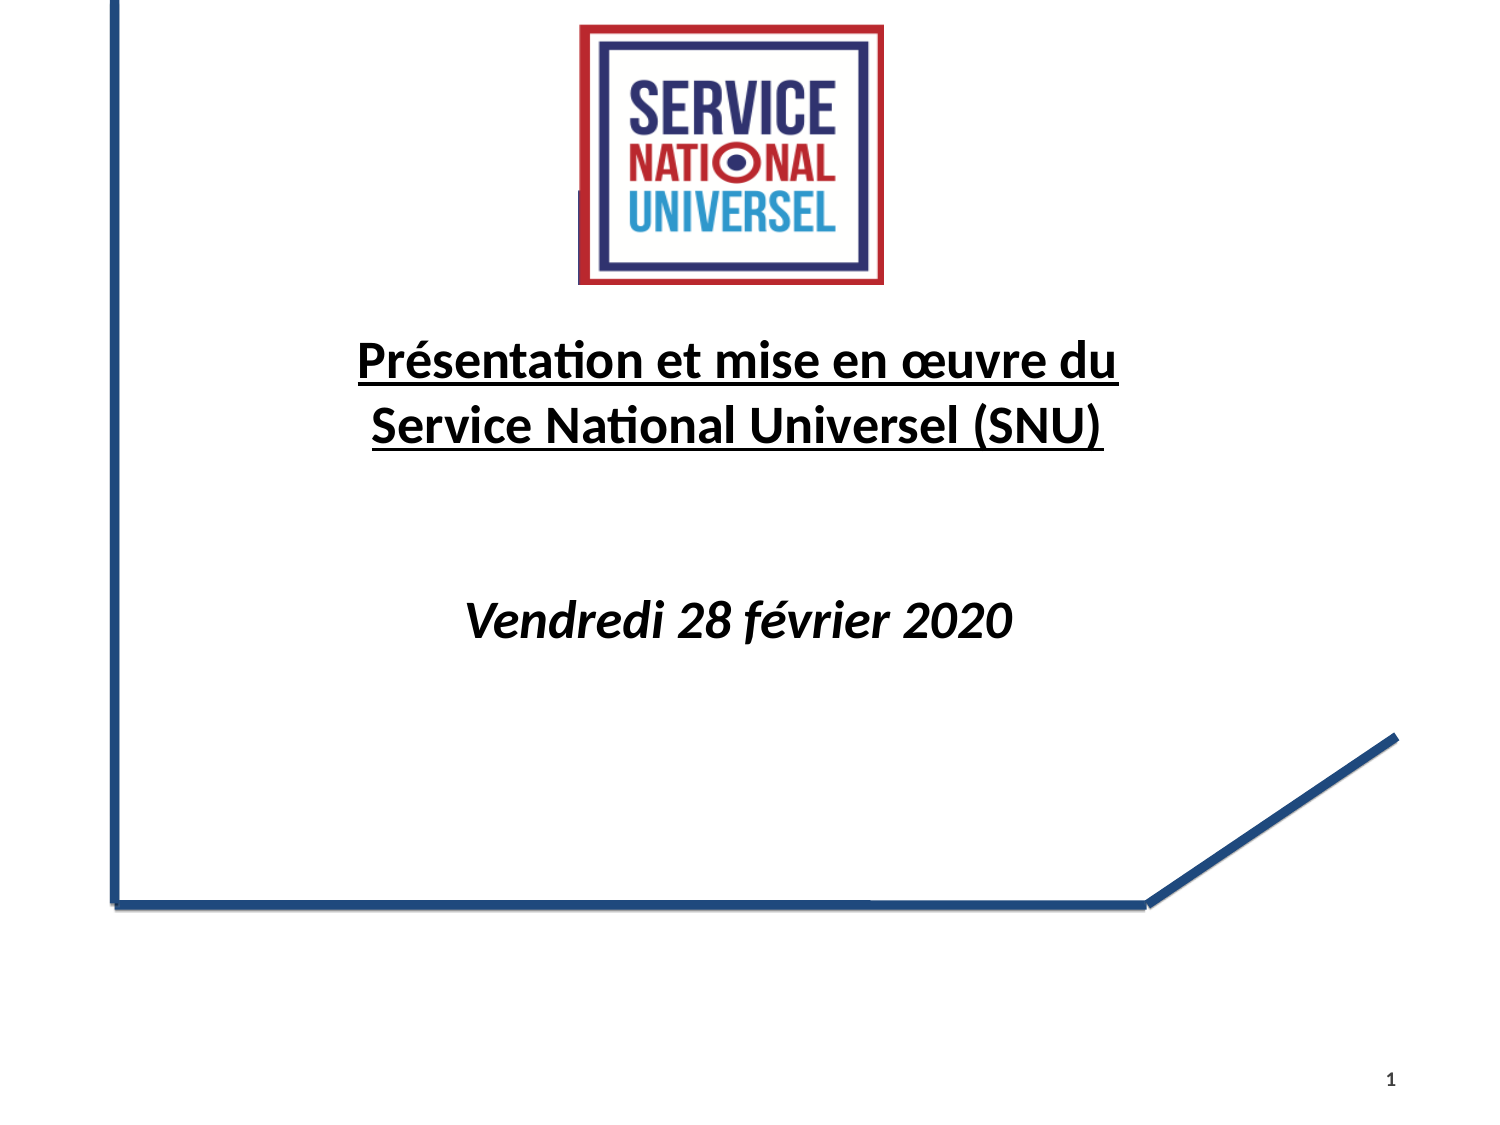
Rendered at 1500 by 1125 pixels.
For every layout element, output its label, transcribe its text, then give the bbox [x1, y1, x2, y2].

text_box <numéro> [1353, 1048, 1411, 1109]
text_box Présentation et mise en œuvre du Service National Universel (SNU) Vendredi 28 février 2020 [47, 330, 1430, 839]
picture [578, 23, 884, 285]
